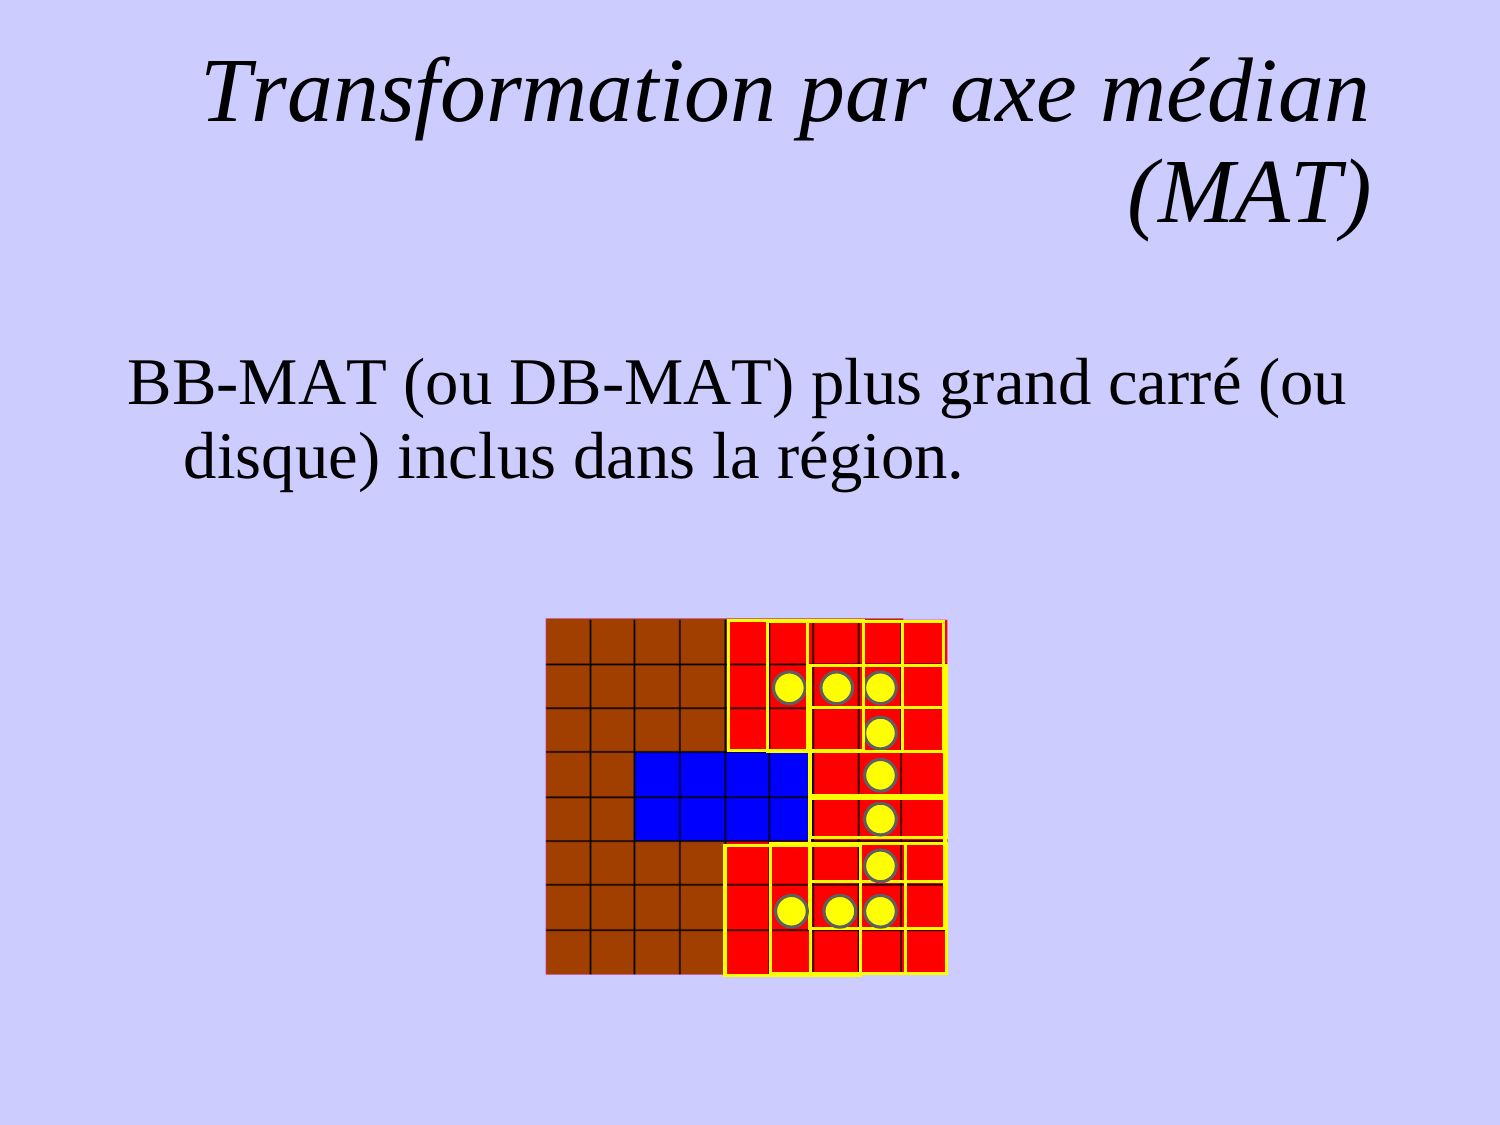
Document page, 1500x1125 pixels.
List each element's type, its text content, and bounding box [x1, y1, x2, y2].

text_box [864, 759, 897, 792]
text_box [775, 895, 808, 928]
text_box [773, 671, 806, 704]
title Transformation par axe médian (MAT) [112, 31, 1388, 250]
picture [521, 592, 979, 1000]
text_box [820, 671, 853, 704]
text_box [865, 717, 897, 749]
text_box [864, 895, 897, 928]
text_box [864, 849, 897, 882]
text_box [864, 803, 897, 835]
list BB-MAT (ou DB-MAT) plus grand carré (ou disque) inclus dans la région. [112, 337, 1388, 1013]
text_box [823, 895, 856, 928]
text_box [865, 671, 897, 704]
